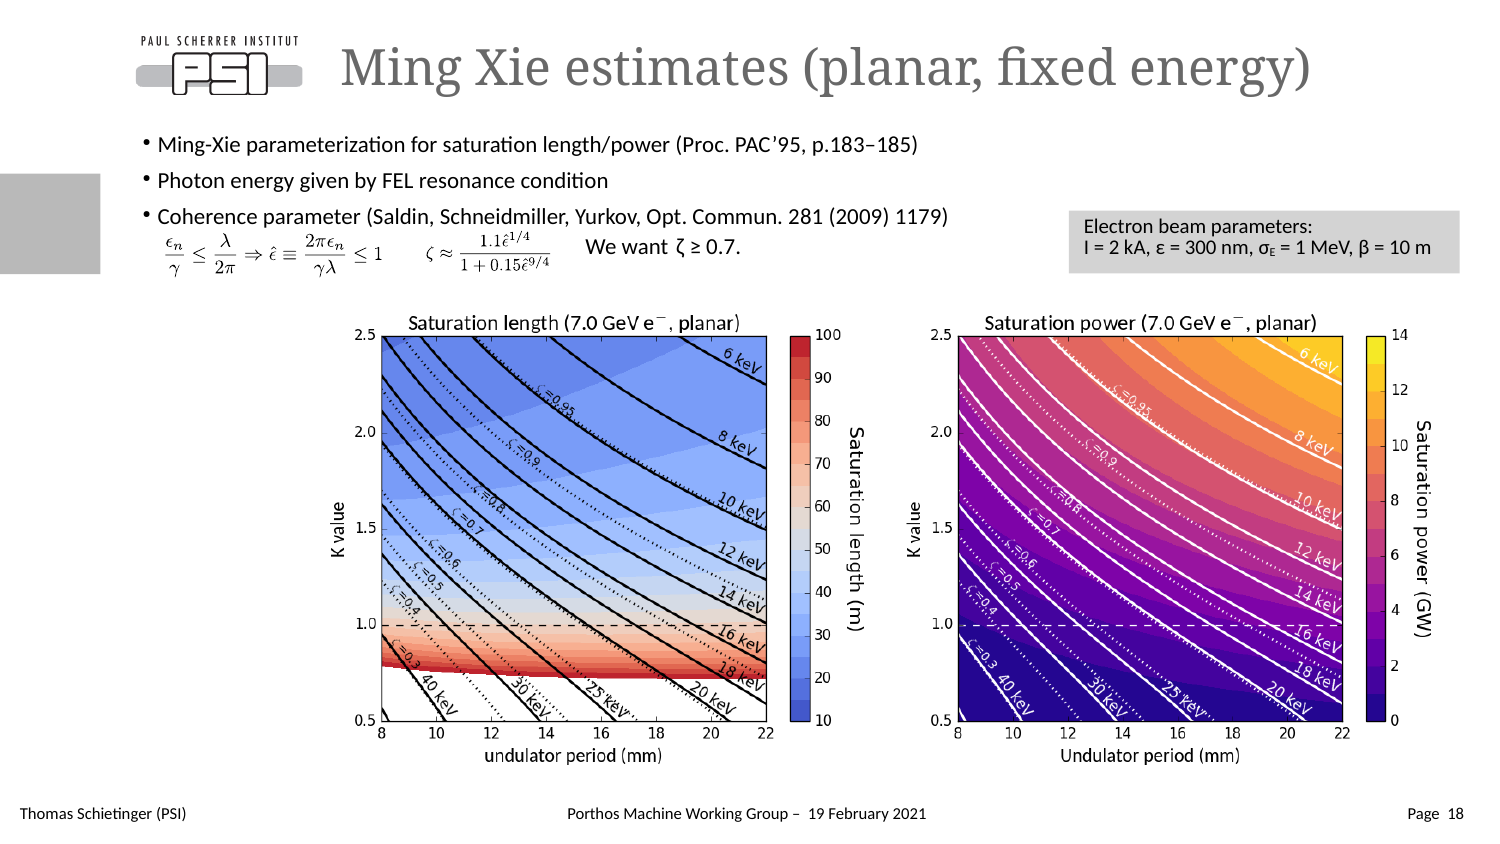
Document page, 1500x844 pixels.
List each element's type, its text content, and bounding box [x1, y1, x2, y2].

text_box [326, 259, 336, 274]
text_box [513, 258, 528, 271]
text_box [473, 260, 486, 272]
text_box [215, 260, 224, 274]
text_box [169, 264, 180, 278]
text_box [314, 264, 325, 278]
text_box [494, 234, 501, 247]
picture [285, 284, 1486, 799]
text_box [505, 258, 512, 271]
text_box [354, 247, 367, 259]
text_box [193, 247, 206, 259]
title Ming Xie estimates (planar, fixed energy) [340, 35, 1442, 98]
text_box [481, 234, 487, 247]
text_box [306, 233, 314, 247]
text_box [224, 264, 236, 274]
text_box [516, 230, 523, 244]
text_box [426, 245, 434, 262]
text_box Electron beam parameters: I = 2 kA, ε = 300 nm, σE = 1 MeV, β = 10 m [1068, 210, 1460, 274]
text_box [269, 251, 277, 261]
text_box [244, 249, 263, 261]
text_box [335, 243, 344, 250]
text_box [315, 238, 326, 247]
text_box [327, 238, 334, 247]
text_box [375, 246, 382, 260]
list Ming-Xie parameterization for saturation length/power (Proc. PAC’95, p.183–185) Photon energy given by FEL resonance condition Coherence parameter (Saldin, Schneidmiller, Yurkov, Opt. Commun. 281 (2009) 1179) We want ζ ≥ 0.7. [135, 129, 1002, 289]
text_box [461, 258, 468, 271]
text_box [523, 231, 530, 241]
text_box [536, 256, 542, 269]
text_box [542, 257, 549, 266]
text_box [510, 231, 515, 240]
text_box [440, 249, 453, 258]
text_box [502, 238, 509, 247]
text_box [220, 233, 231, 248]
text_box [166, 238, 183, 250]
text_box [490, 258, 499, 271]
text_box [523, 257, 535, 266]
